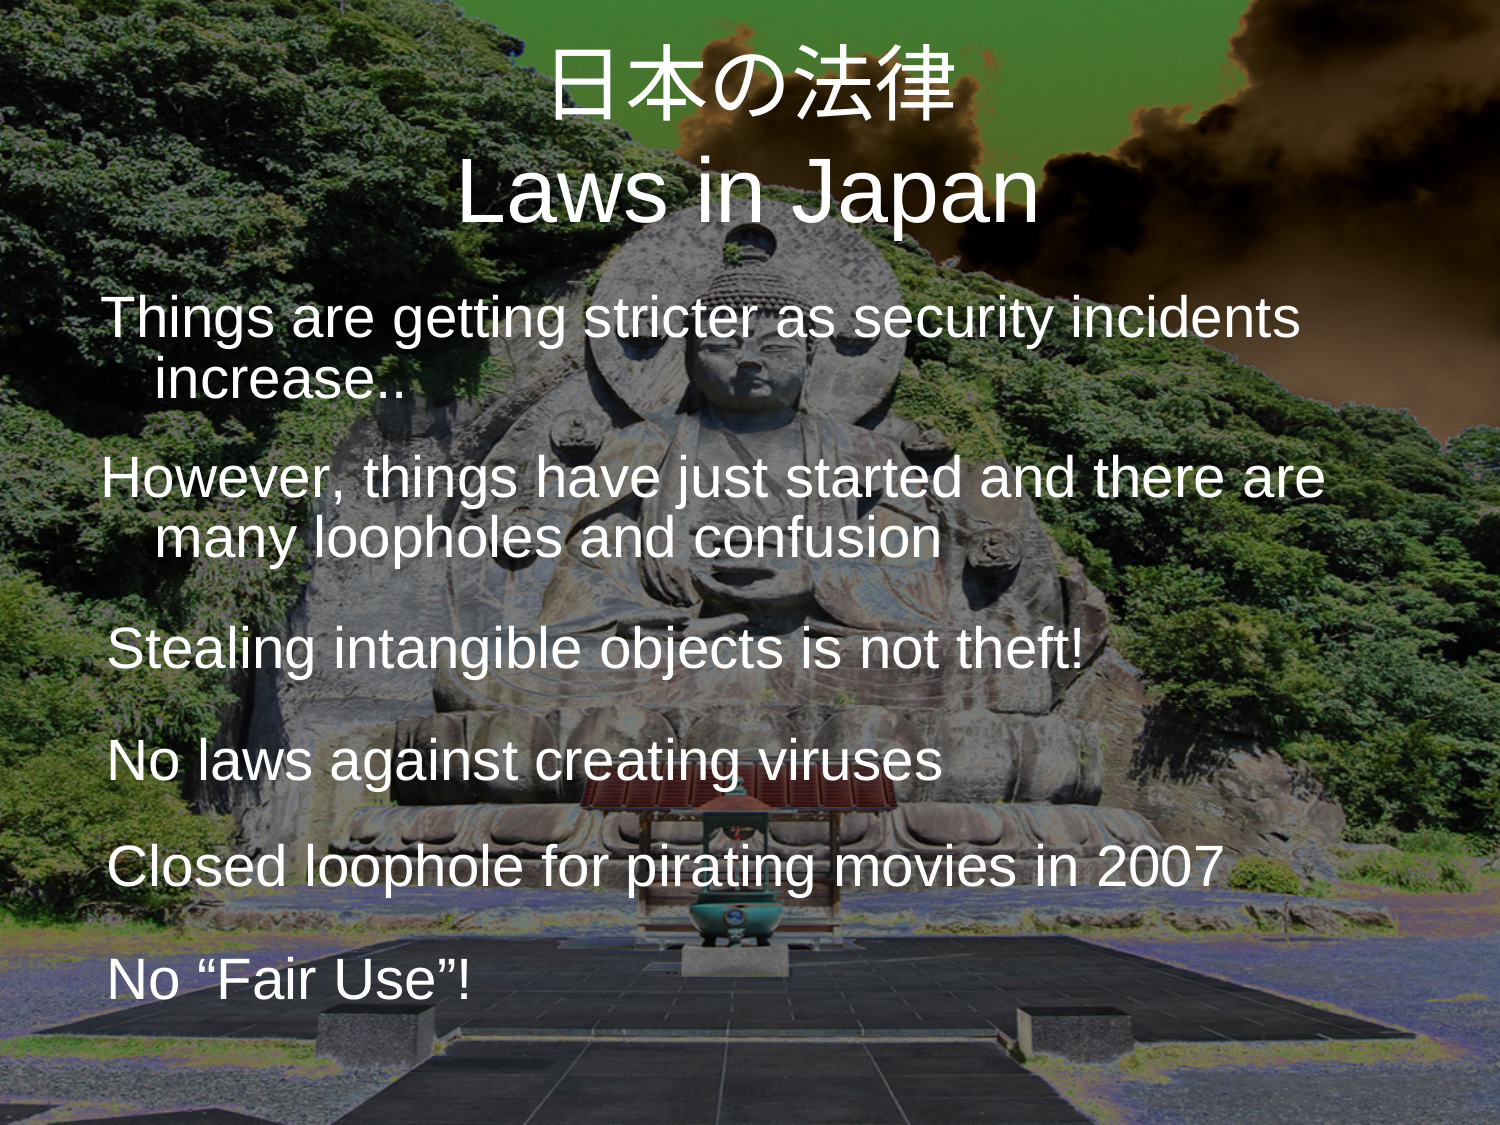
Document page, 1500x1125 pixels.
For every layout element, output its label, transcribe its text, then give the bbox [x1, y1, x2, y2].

title Laws in Japan [112, 176, 1386, 304]
text_box However, things have just started and there are many loopholes and confusion [100, 448, 1374, 627]
text_box No laws against creating viruses [106, 732, 1380, 821]
text_box Closed loophole for pirating movies in 2007 [106, 838, 1381, 928]
text_box Stealing intangible objects is not theft! [106, 620, 1380, 709]
text_box No “Fair Use”! [106, 950, 1381, 1040]
title 日本の法律 [112, 0, 1388, 176]
picture [0, 0, 1500, 1125]
list Things are getting stricter as security incidents increase.. [100, 289, 1374, 415]
